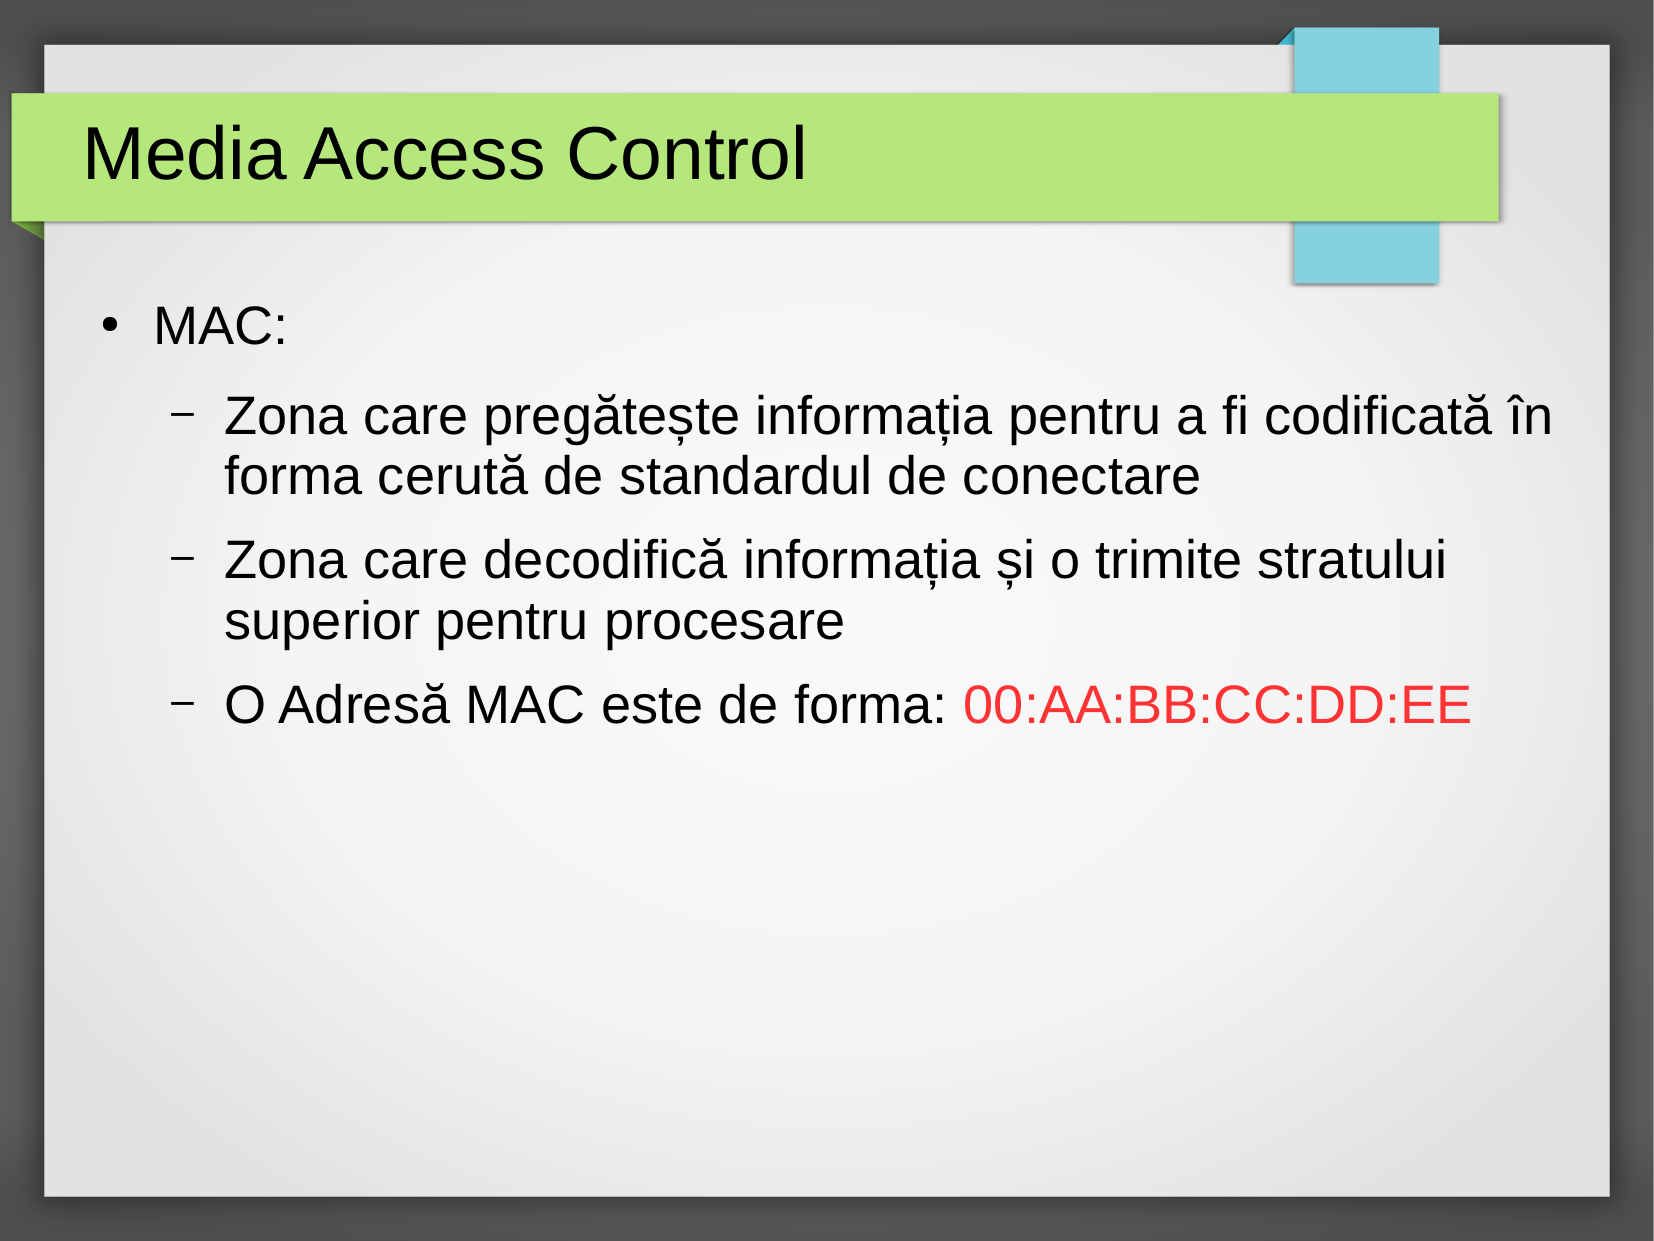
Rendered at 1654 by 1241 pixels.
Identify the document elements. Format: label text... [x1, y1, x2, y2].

list MAC: Zona care pregătește informația pentru a fi codificată în forma cerută de standardul de conectare Zona care decodifică informația și o trimite stratului superior pentru procesare O Adresă MAC este de forma: 00:AA:BB:CC:DD:EE [82, 295, 1571, 1015]
picture [0, 0, 1654, 1241]
title Media Access Control [82, 94, 1264, 213]
